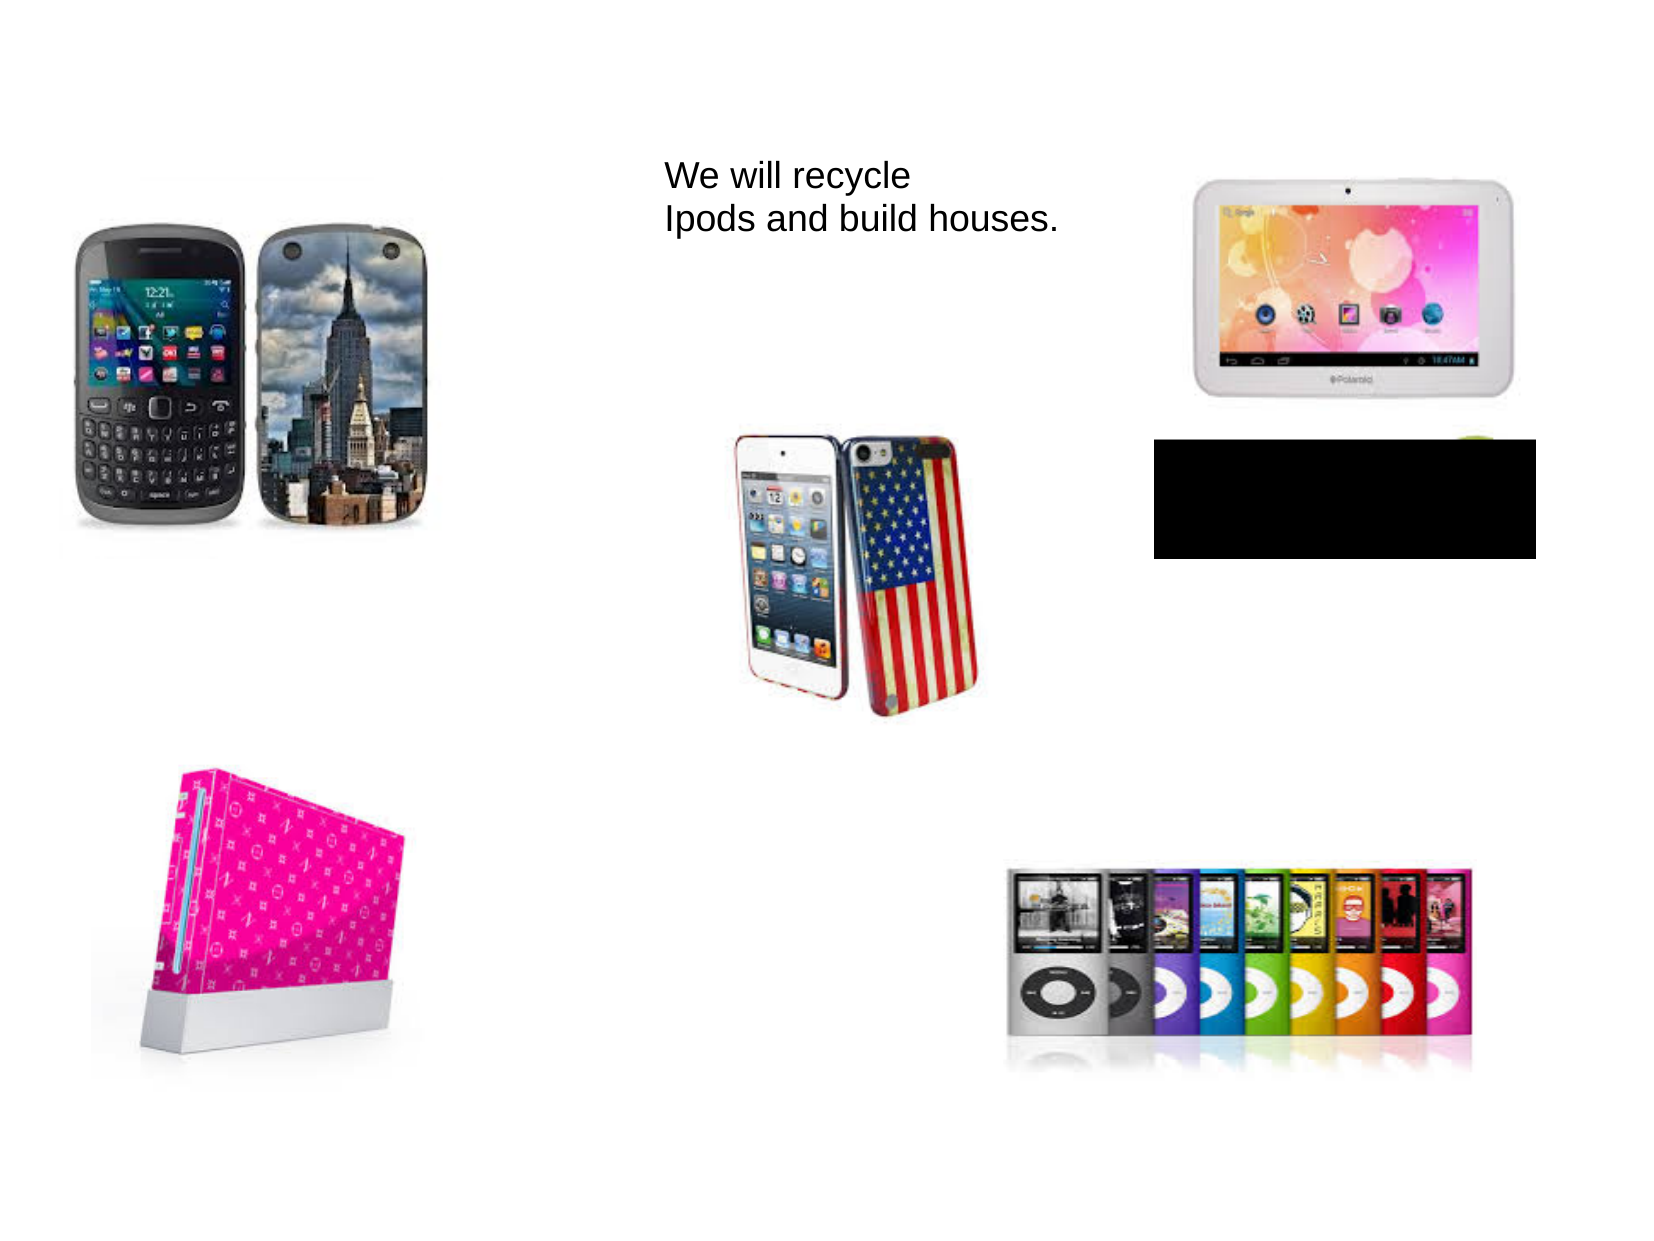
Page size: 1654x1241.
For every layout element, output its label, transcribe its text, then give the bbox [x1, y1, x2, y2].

picture [59, 177, 443, 559]
picture [1154, 147, 1536, 559]
picture [91, 740, 443, 1093]
picture [1003, 797, 1477, 1171]
text_box We will recycle Ipods and build houses. [649, 147, 1075, 247]
picture [652, 383, 1063, 768]
